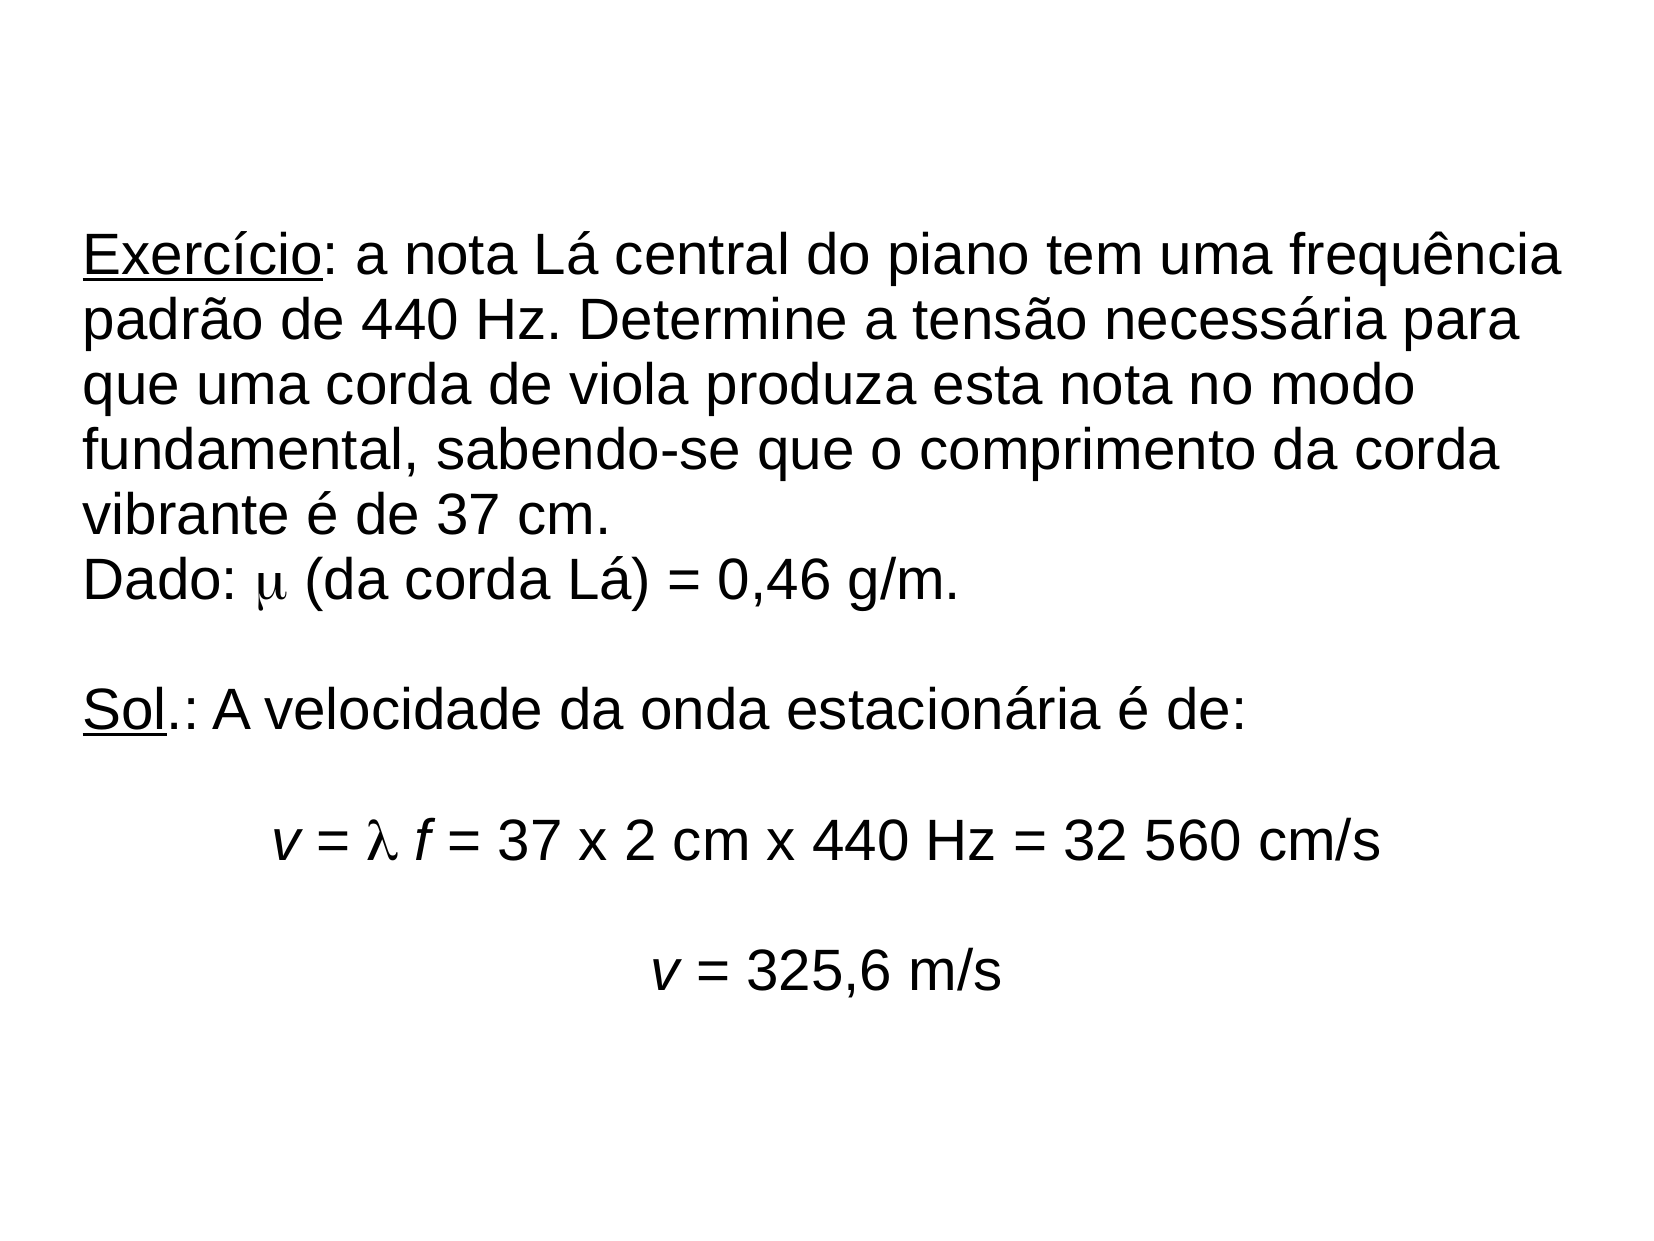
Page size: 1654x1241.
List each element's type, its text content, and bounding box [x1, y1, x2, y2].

subtitle Exercício: a nota Lá central do piano tem uma frequência padrão de 440 Hz. Determine a tensão necessária para que uma corda de viola produza esta nota no modo fundamental, sabendo-se que o comprimento da corda vibrante é de 37 cm. Dado: m (da corda Lá) = 0,46 g/m. Sol.: A velocidade da onda estacionária é de: v = l f = 37 x 2 cm x 440 Hz = 32 560 cm/s v = 325,6 m/s [82, 132, 1571, 1093]
